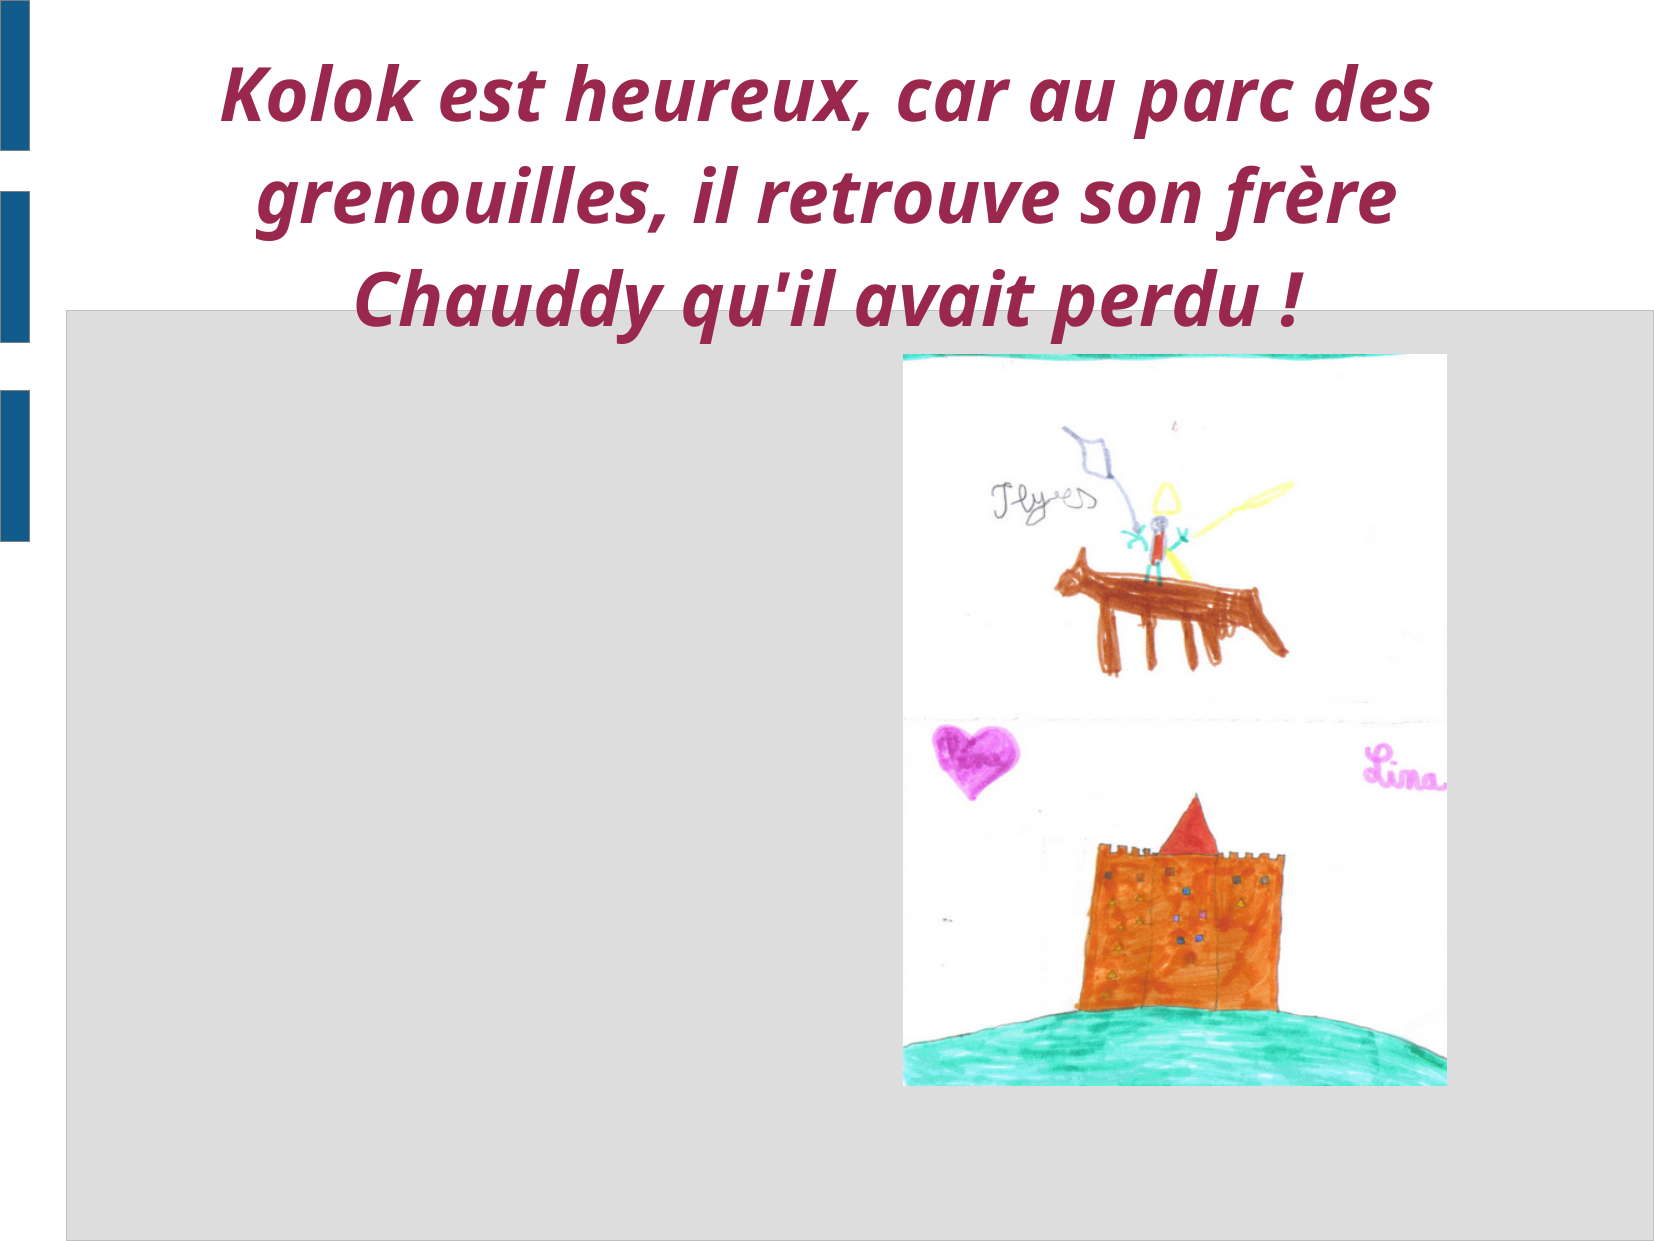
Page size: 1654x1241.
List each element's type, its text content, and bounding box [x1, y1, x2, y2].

title Kolok est heureux, car au parc des grenouilles, il retrouve son frère Chauddy qu'il avait perdu ! [121, 63, 1534, 326]
picture [903, 354, 1447, 1086]
